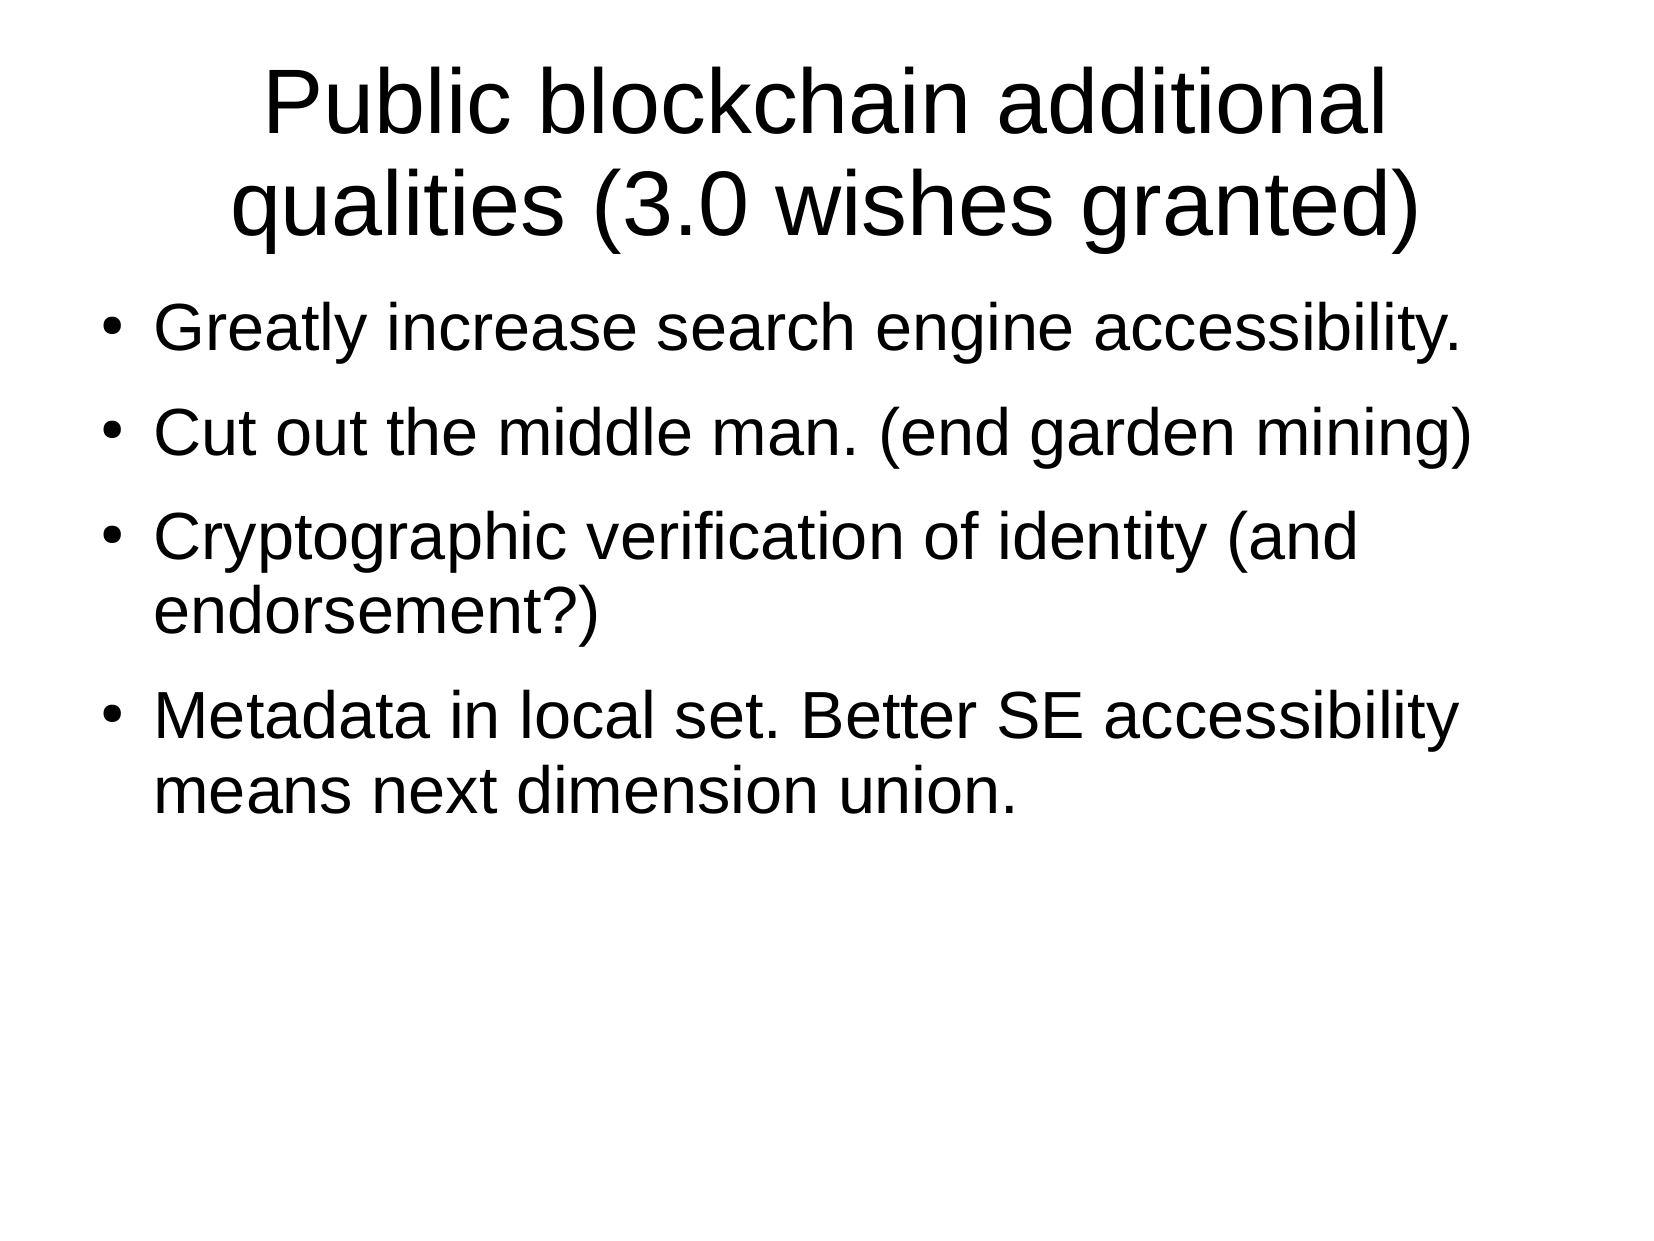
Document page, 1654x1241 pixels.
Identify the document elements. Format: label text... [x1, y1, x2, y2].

title Public blockchain additional qualities (3.0 wishes granted) [82, 49, 1571, 257]
list Greatly increase search engine accessibility. Cut out the middle man. (end garden mining) Cryptographic verification of identity (and endorsement?) Metadata in local set. Better SE accessibility means next dimension union. [82, 290, 1571, 1010]
